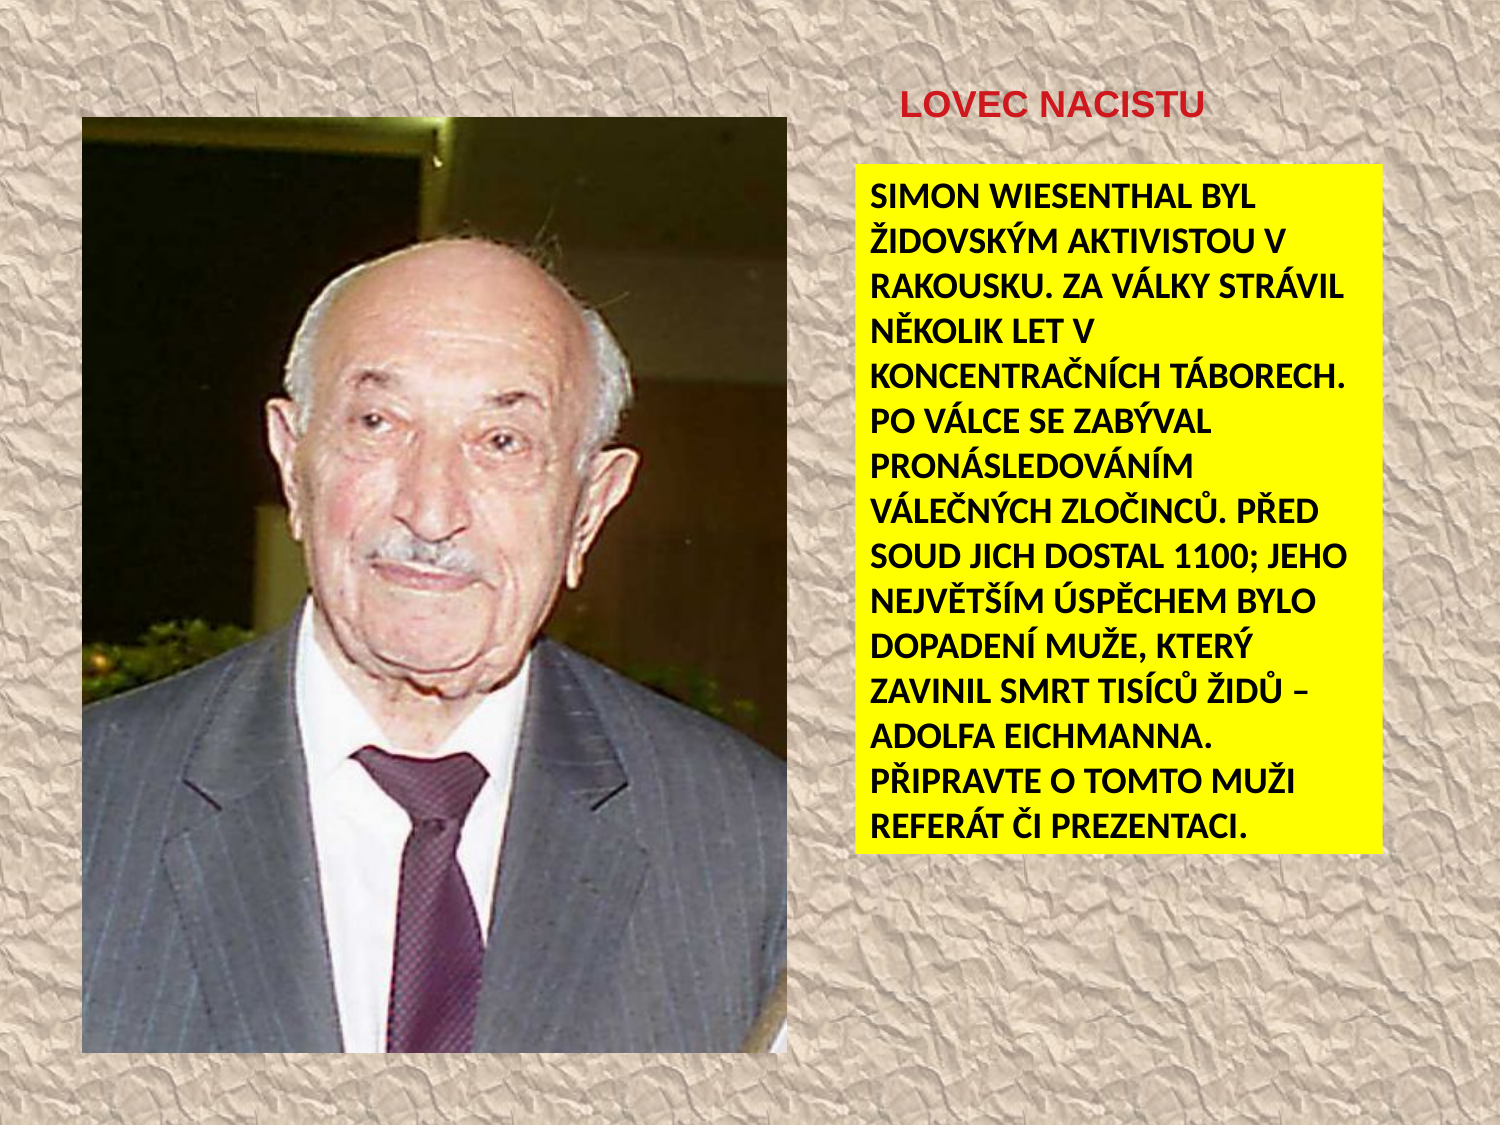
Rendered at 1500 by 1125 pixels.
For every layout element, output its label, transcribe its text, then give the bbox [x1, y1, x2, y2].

picture [82, 117, 787, 1054]
text_box SIMON WIESENTHAL BYL ŽIDOVSKÝM AKTIVISTOU V RAKOUSKU. ZA VÁLKY STRÁVIL NĚKOLIK LET V KONCENTRAČNÍCH TÁBORECH. PO VÁLCE SE ZABÝVAL PRONÁSLEDOVÁNÍM VÁLEČNÝCH ZLOČINCŮ. PŘED SOUD JICH DOSTAL 1100; JEHO NEJVĚTŠÍM ÚSPĚCHEM BYLO DOPADENÍ MUŽE, KTERÝ ZAVINIL SMRT TISÍCŮ ŽIDŮ – ADOLFA EICHMANNA. PŘIPRAVTE O TOMTO MUŽI REFERÁT ČI PREZENTACI. [855, 164, 1383, 854]
text_box LOVEC NACISTU [884, 73, 1221, 130]
